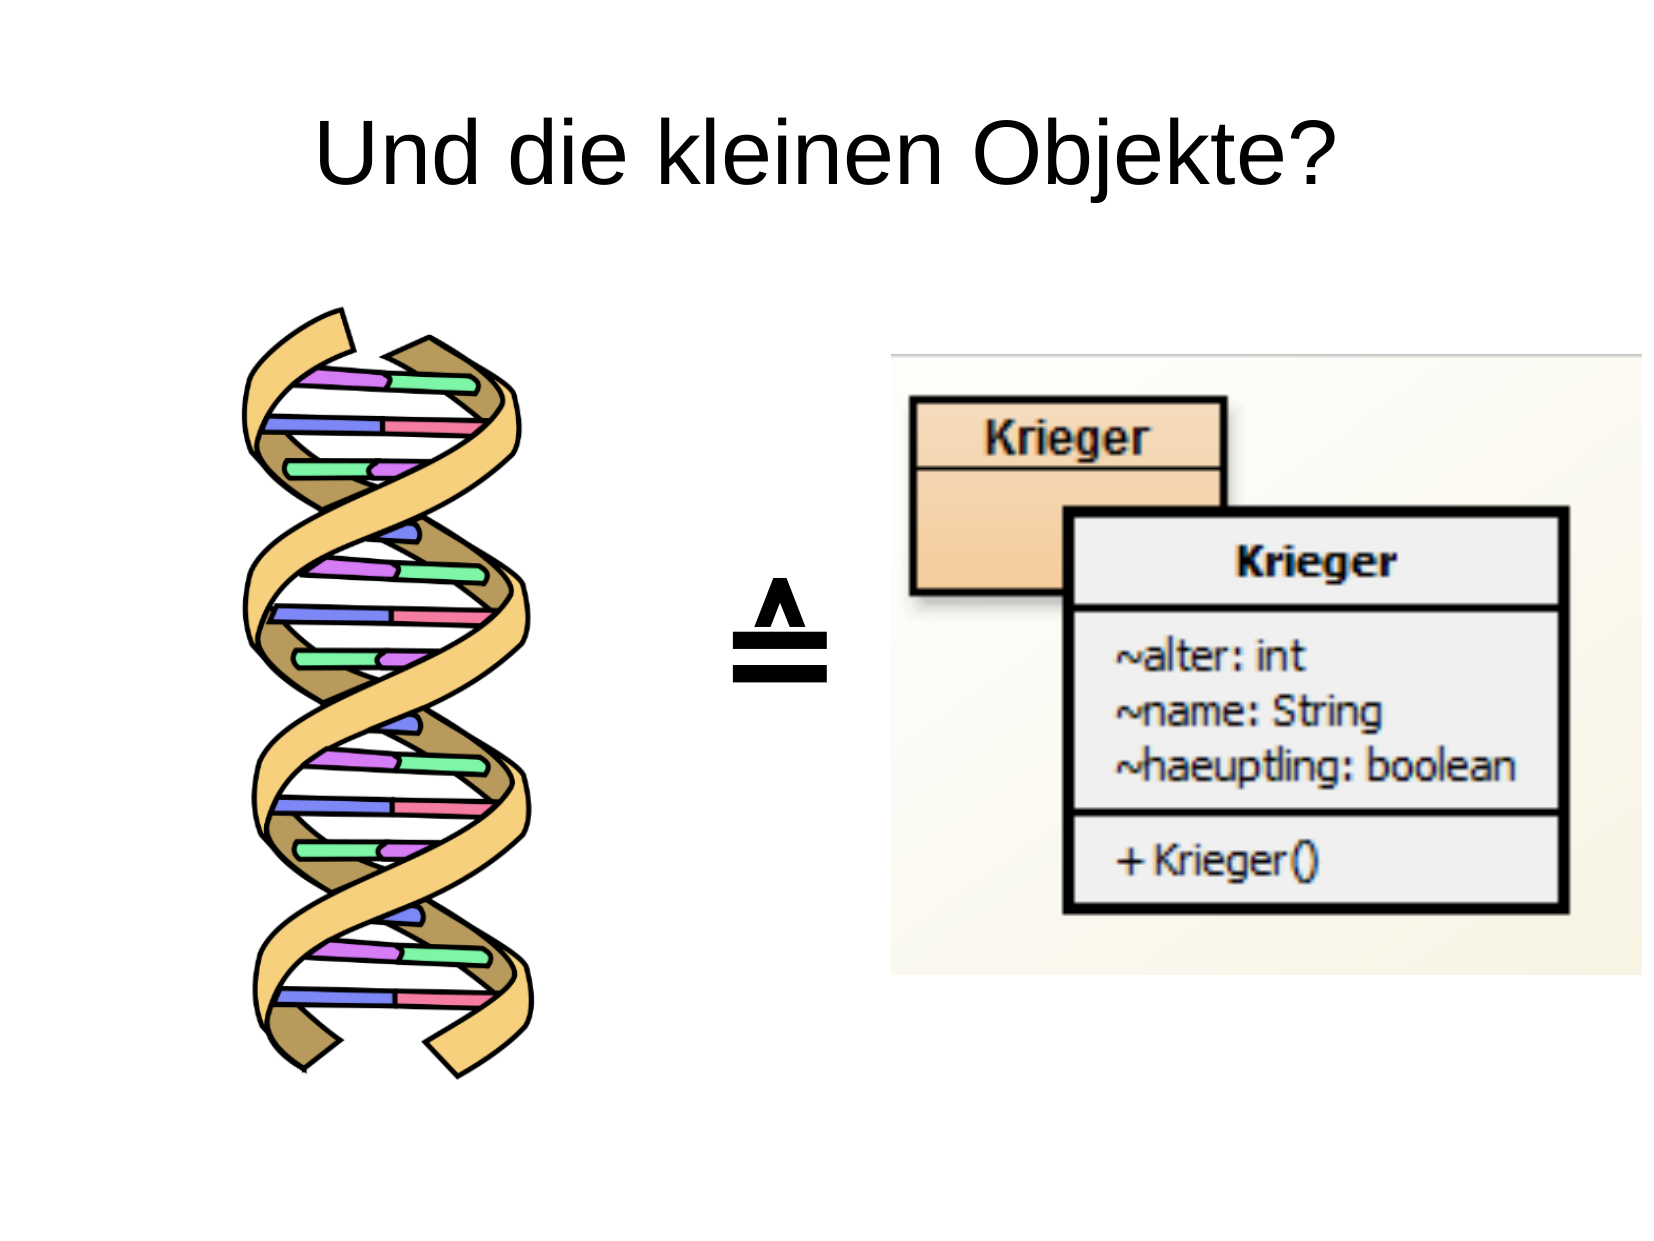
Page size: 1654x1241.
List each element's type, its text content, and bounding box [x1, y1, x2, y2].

picture [224, 295, 554, 1105]
picture [891, 354, 1642, 975]
text_box ≙ [702, 561, 821, 805]
title Und die kleinen Objekte? [82, 49, 1571, 257]
